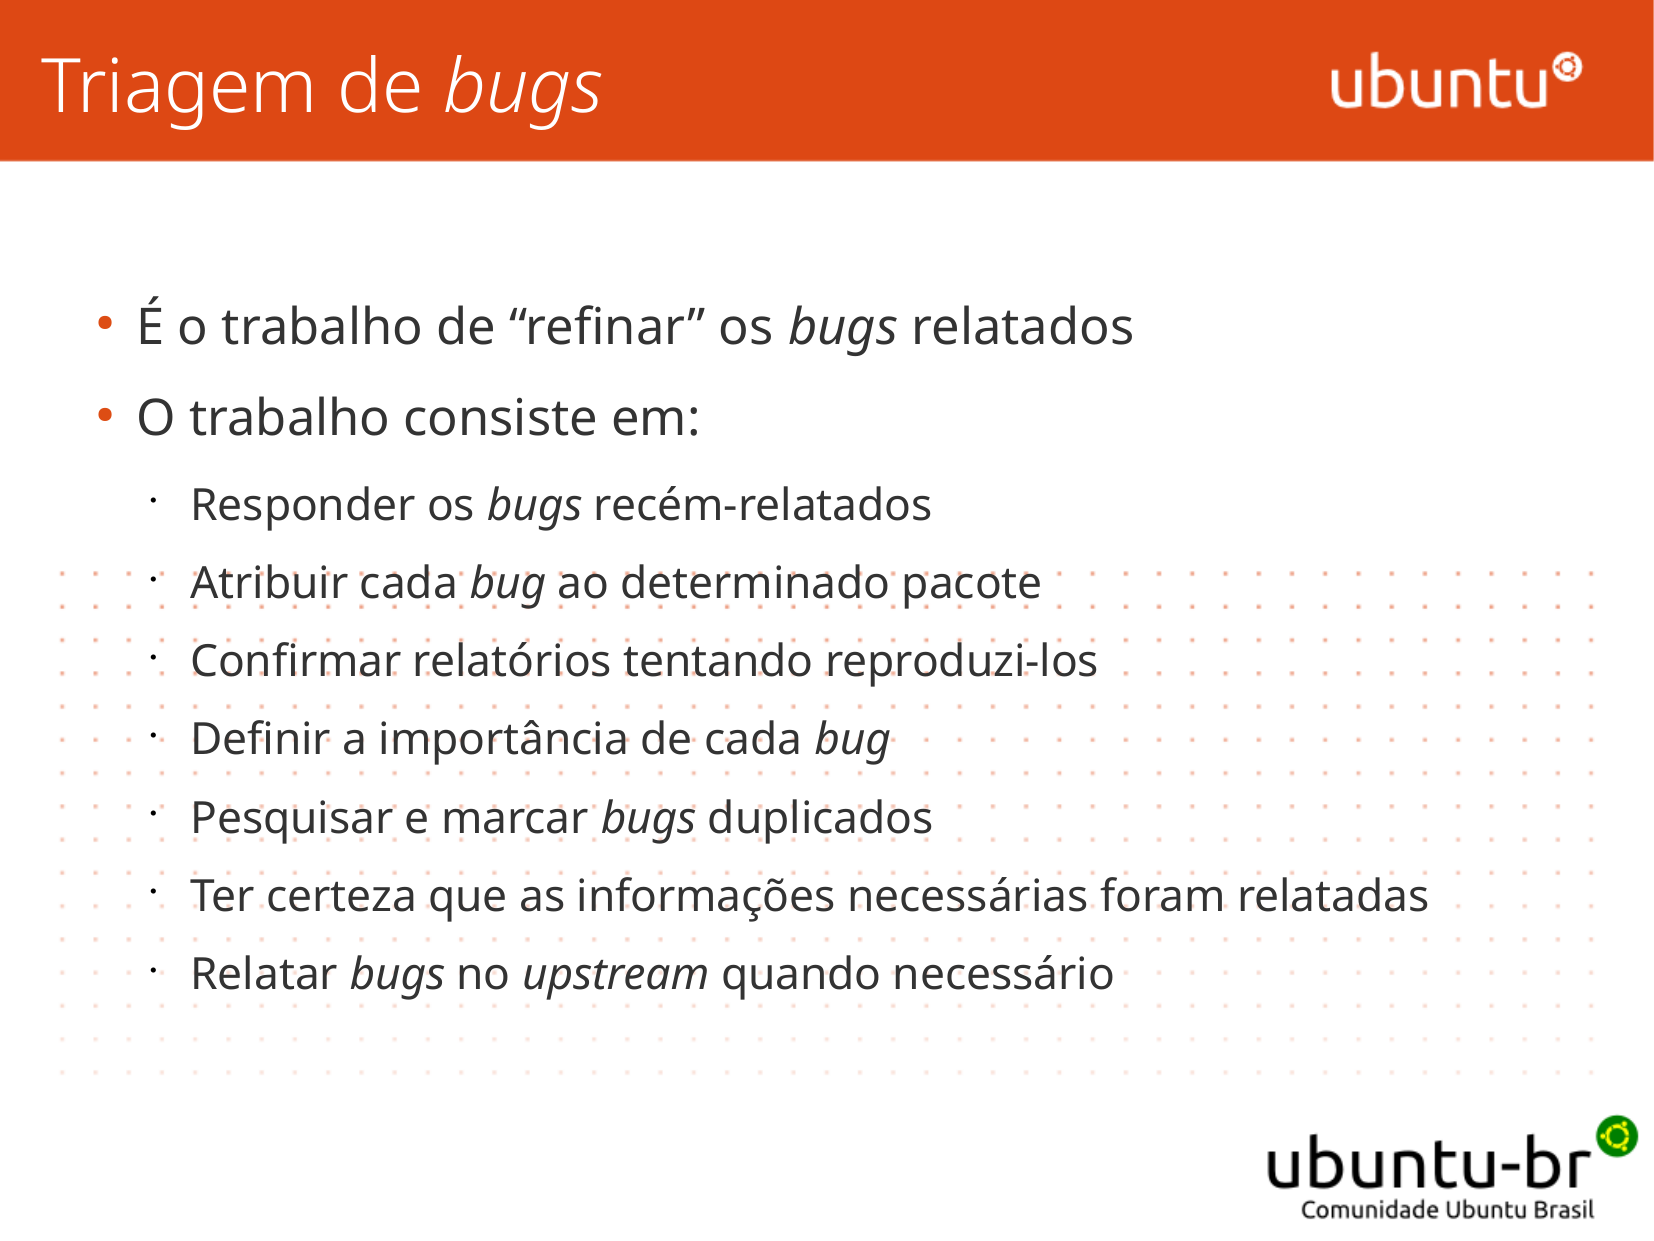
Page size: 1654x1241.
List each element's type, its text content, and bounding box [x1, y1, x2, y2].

list É o trabalho de “refinar” os bugs relatados O trabalho consiste em: Responder os bugs recém-relatados Atribuir cada bug ao determinado pacote Confirmar relatórios tentando reproduzi-los Definir a importância de cada bug Pesquisar e marcar bugs duplicados Ter certeza que as informações necessárias foram relatadas Relatar bugs no upstream quando necessário [82, 290, 1538, 1010]
picture [0, 0, 1654, 1241]
title Triagem de bugs [41, 31, 1300, 136]
